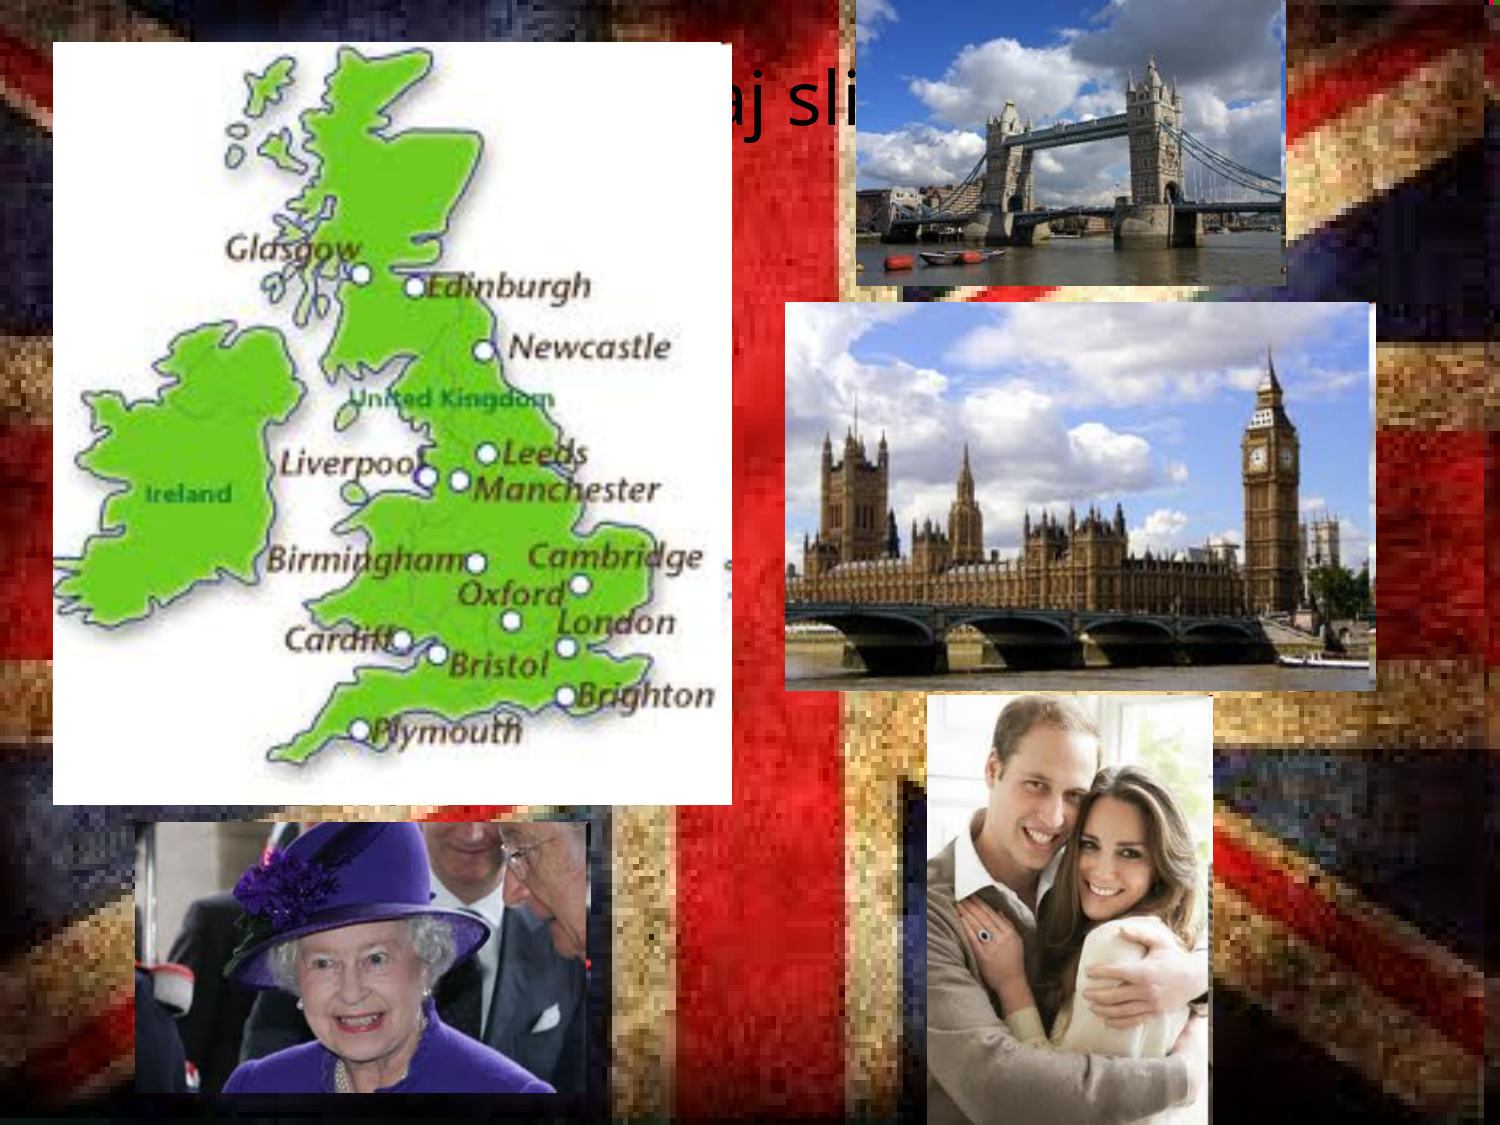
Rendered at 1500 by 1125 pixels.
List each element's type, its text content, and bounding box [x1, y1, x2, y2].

text_box Nekaj slik: [732, 42, 856, 192]
picture [0, 0, 1500, 1125]
